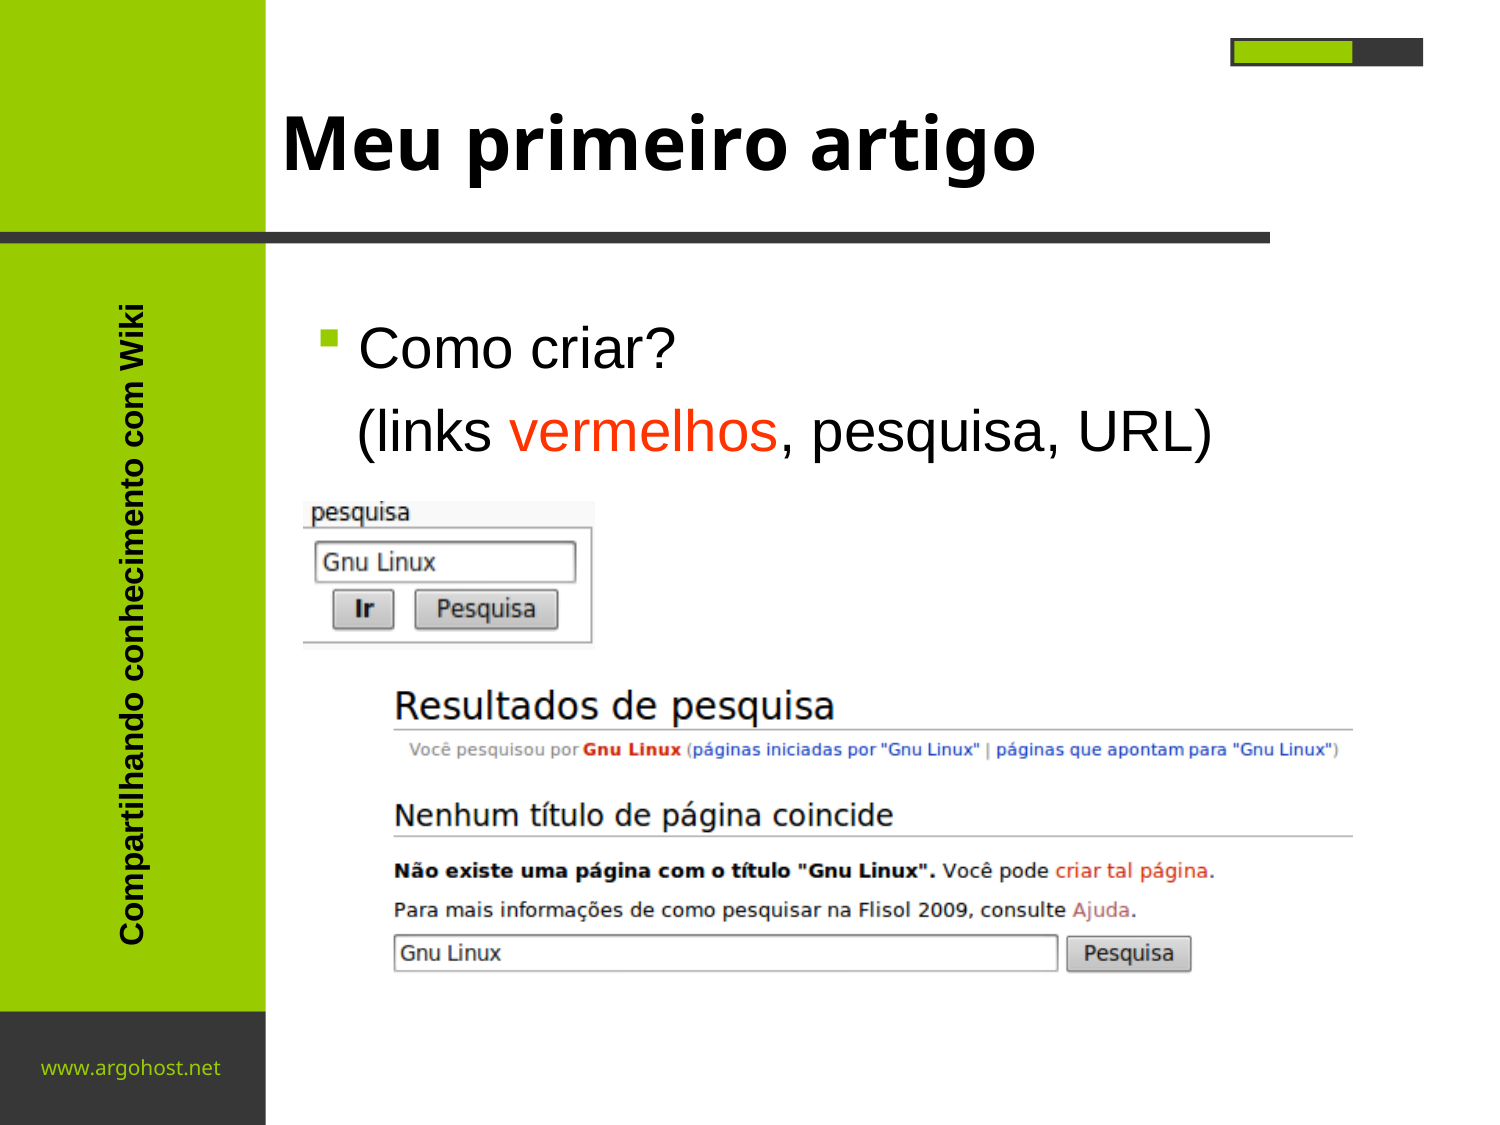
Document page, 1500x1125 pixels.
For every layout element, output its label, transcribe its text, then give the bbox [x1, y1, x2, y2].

text_box Como criar? [301, 302, 1459, 389]
picture [303, 501, 595, 650]
text_box (links vermelhos, pesquisa, URL) [342, 385, 1306, 471]
text_box [0, 0, 1270, 1125]
picture [383, 679, 1353, 983]
text_box Meu primeiro artigo [265, 88, 1353, 194]
text_box www.argohost.net [26, 1046, 236, 1088]
text_box Compartilhando conhecimento com Wiki [100, 278, 160, 971]
text_box [1230, 38, 1424, 67]
